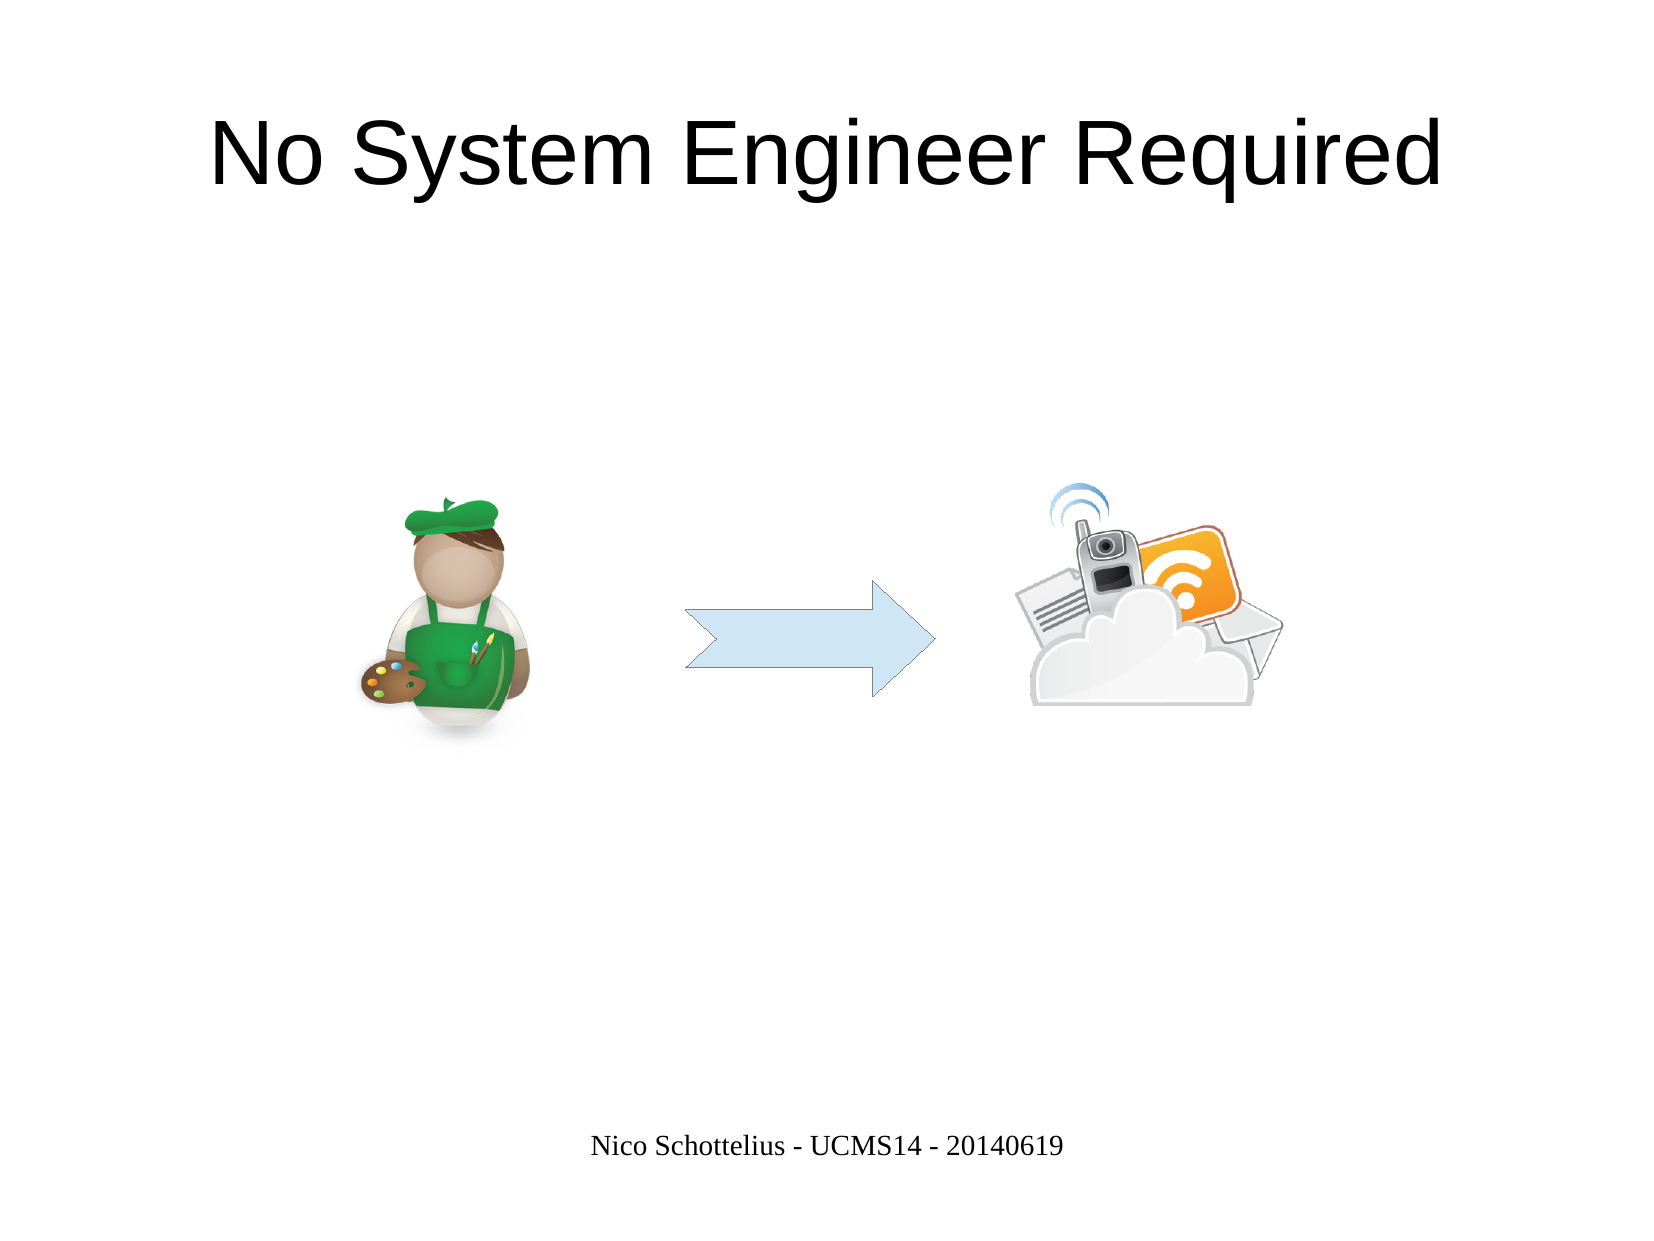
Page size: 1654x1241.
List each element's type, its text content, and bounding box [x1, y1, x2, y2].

text_box [685, 580, 936, 697]
picture [1015, 483, 1290, 706]
picture [346, 480, 560, 754]
title No System Engineer Required [82, 49, 1571, 257]
